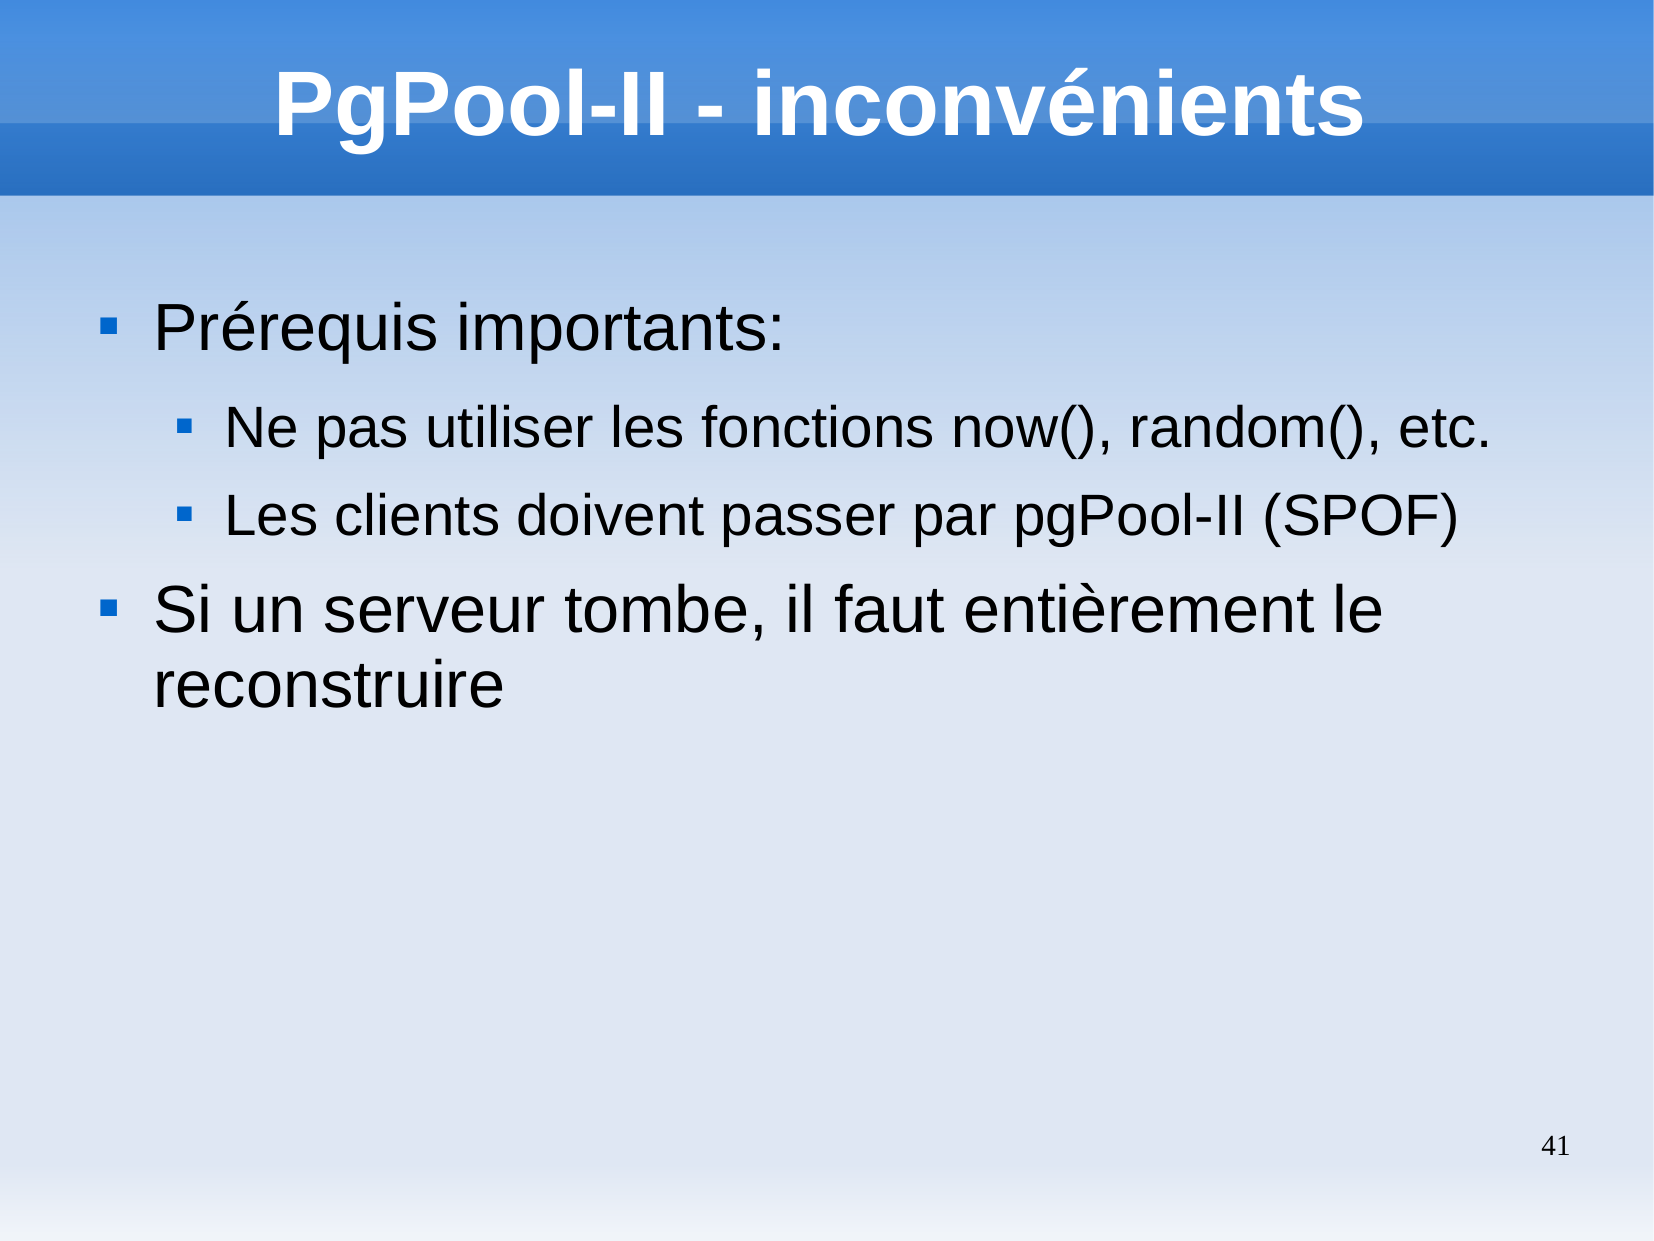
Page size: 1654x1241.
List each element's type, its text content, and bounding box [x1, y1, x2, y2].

title PgPool-II - inconvénients [76, 7, 1565, 200]
picture [0, 0, 1654, 1241]
list Prérequis importants: Ne pas utiliser les fonctions now(), random(), etc. Les clients doivent passer par pgPool-II (SPOF) Si un serveur tombe, il faut entièrement le reconstruire [82, 290, 1571, 1094]
